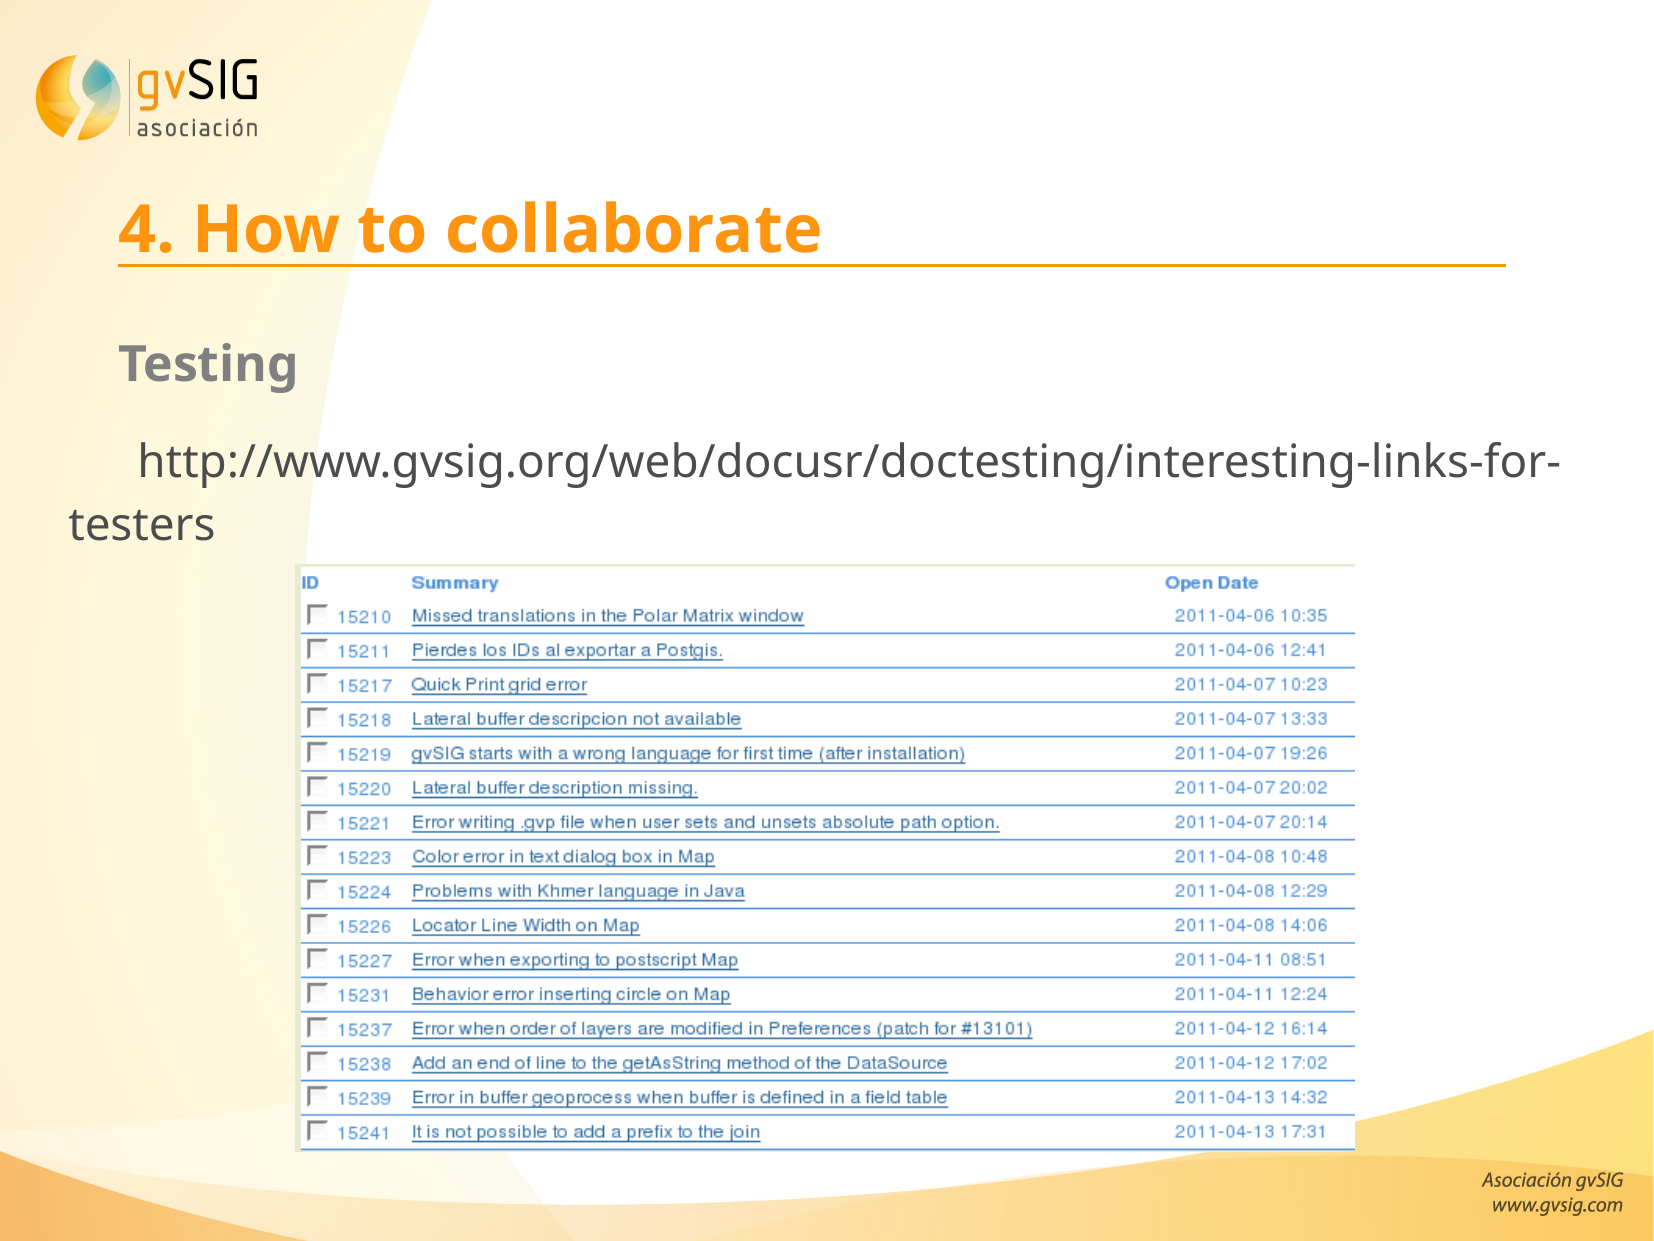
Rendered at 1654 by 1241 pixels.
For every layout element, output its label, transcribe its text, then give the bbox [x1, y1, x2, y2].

picture [0, 0, 1654, 1241]
title 4. How to collaborate [118, 177, 1607, 276]
title Testing [118, 317, 1004, 407]
text_box http://www.gvsig.org/web/docusr/doctesting/interesting-links-for-testers [53, 421, 1577, 543]
